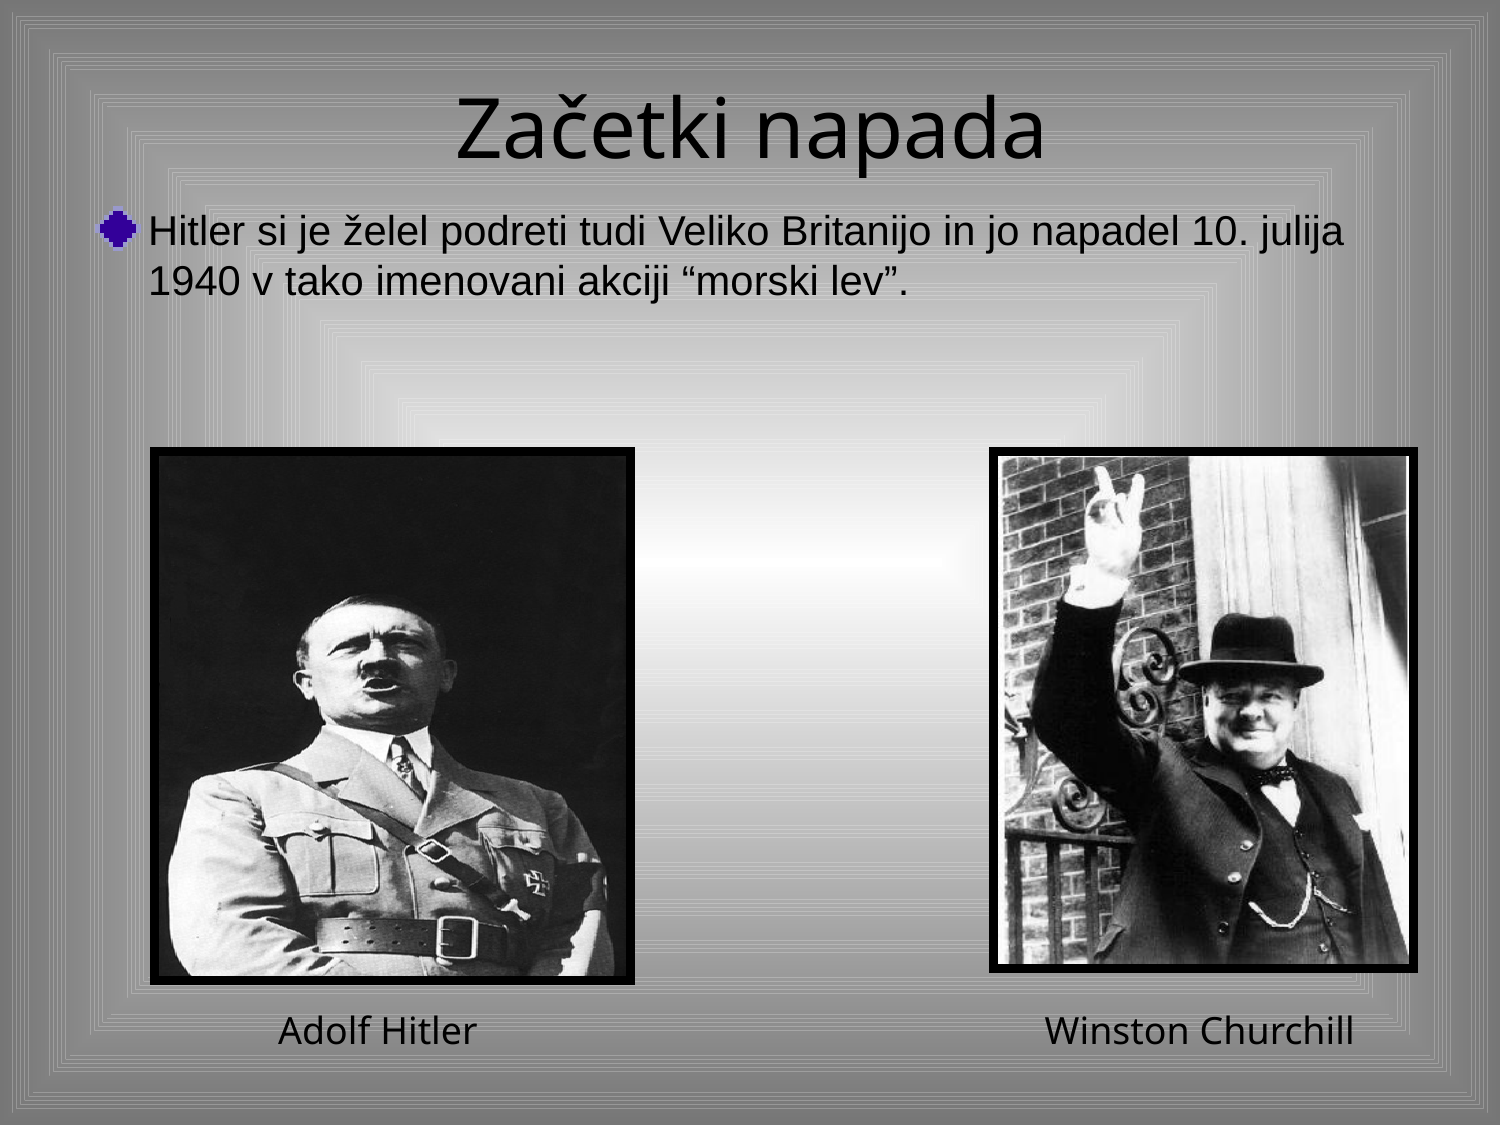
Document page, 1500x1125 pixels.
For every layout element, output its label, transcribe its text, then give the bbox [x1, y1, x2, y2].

text_box Adolf Hitler [147, 999, 609, 1060]
picture [159, 456, 626, 976]
title Začetki napada [76, 31, 1427, 196]
list Hitler si je želel podreti tudi Veliko Britanijo in jo napadel 10. julija 1940 v tako imenovani akciji “morski lev”. [76, 196, 1427, 1083]
picture [998, 456, 1409, 965]
text_box Winston Churchill [998, 999, 1412, 1060]
